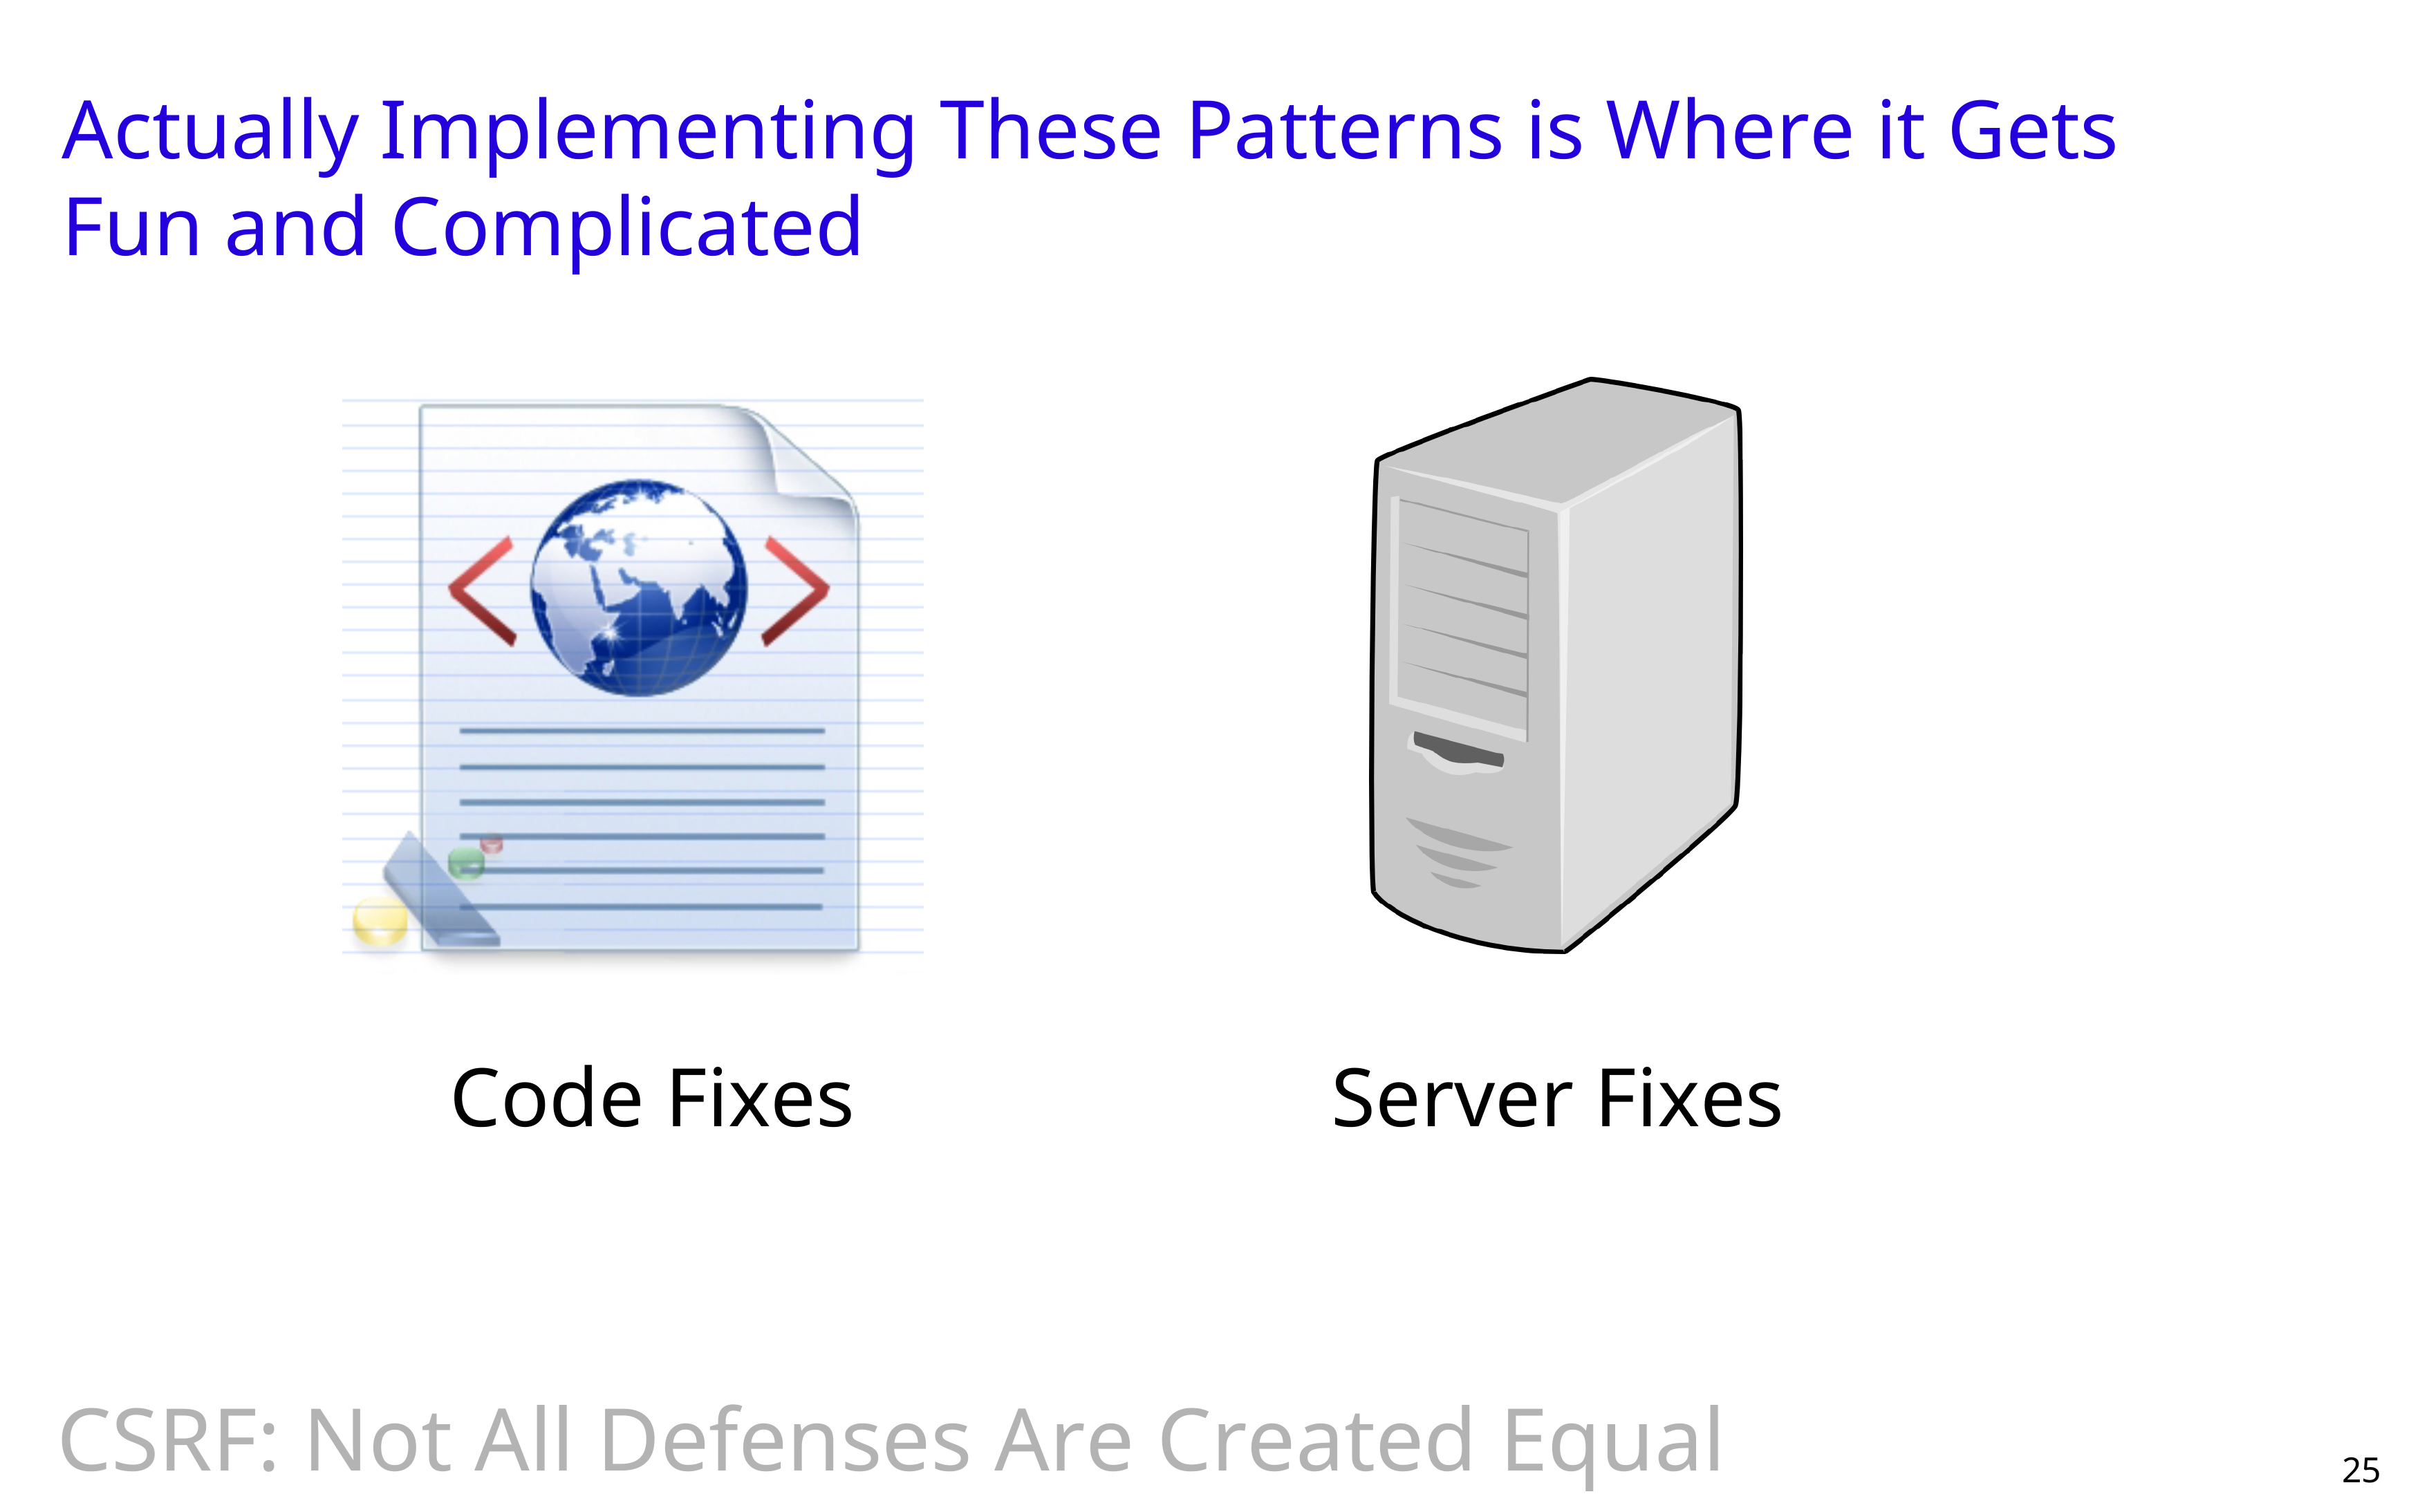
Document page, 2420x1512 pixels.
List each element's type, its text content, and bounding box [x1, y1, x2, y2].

text_box <number> [2334, 1443, 2390, 1497]
picture [342, 393, 924, 976]
text_box Actually Implementing These Patterns is Where it Gets Fun and Complicated [52, 73, 2293, 277]
picture [1369, 377, 1743, 955]
text_box Code Fixes Server Fixes [436, 1037, 1961, 1152]
